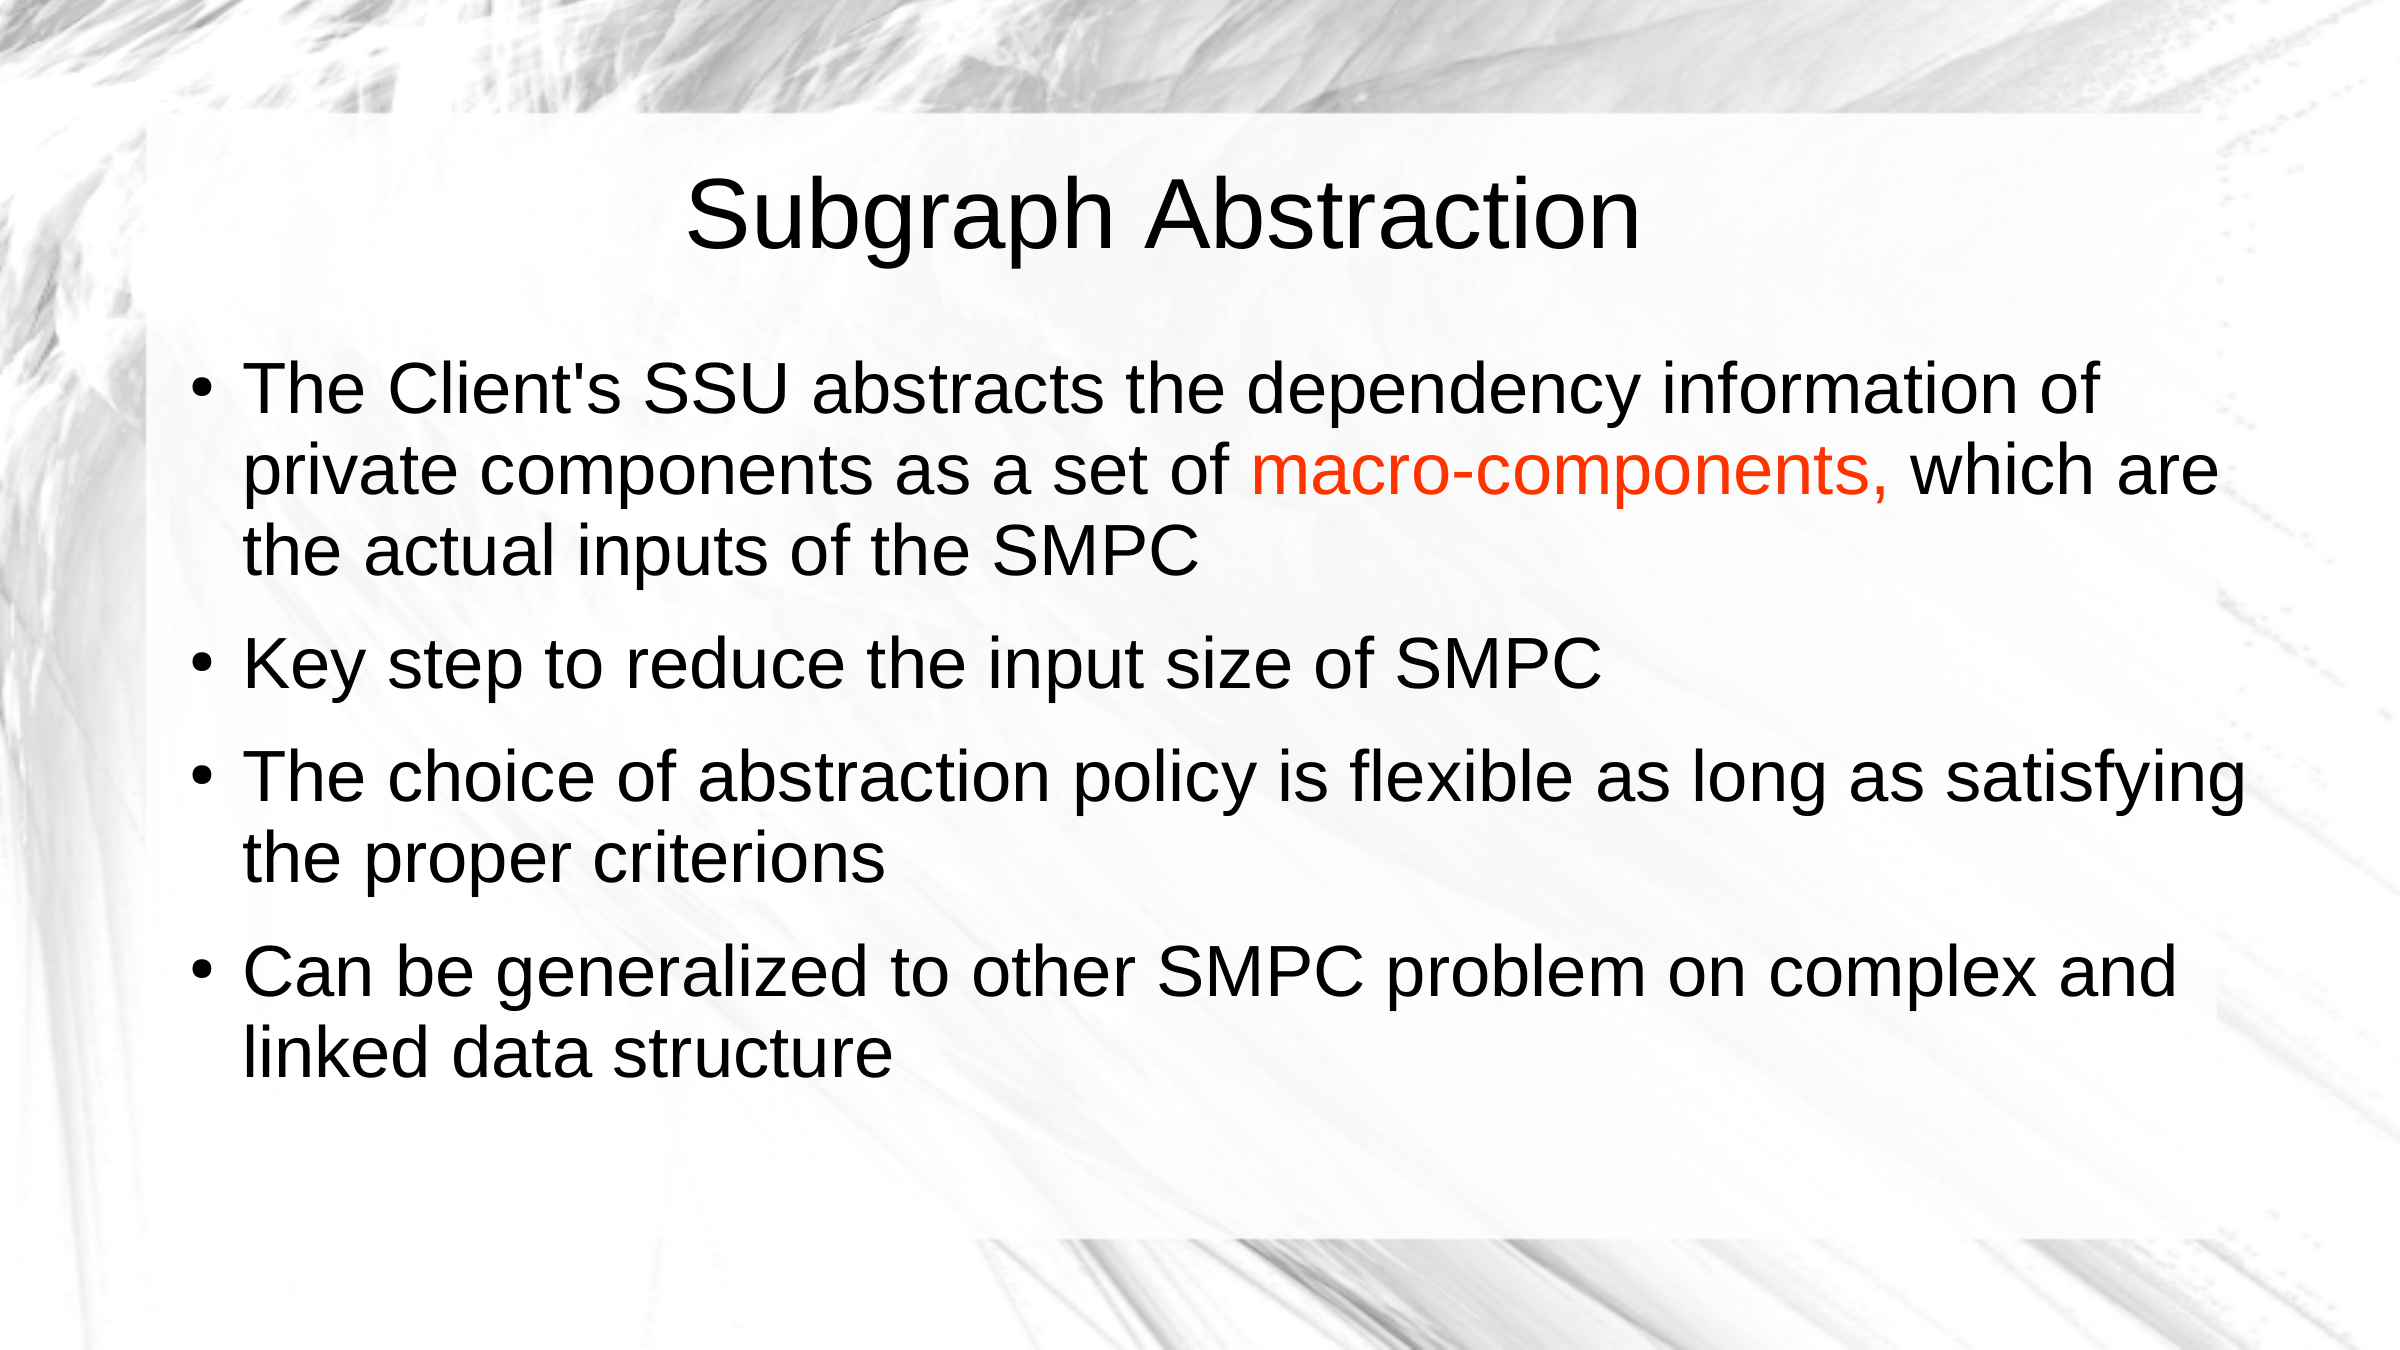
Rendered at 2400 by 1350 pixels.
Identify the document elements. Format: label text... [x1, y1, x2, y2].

title Subgraph Abstraction [171, 122, 2186, 305]
picture [0, 0, 2400, 1350]
list The Client's SSU abstracts the dependency information of private components as a set of macro-components, which are the actual inputs of the SMPC Key step to reduce the input size of SMPC The choice of abstraction policy is flexible as long as satisfying the proper criterions Can be generalized to other SMPC problem on complex and linked data structure [171, 348, 2280, 1350]
